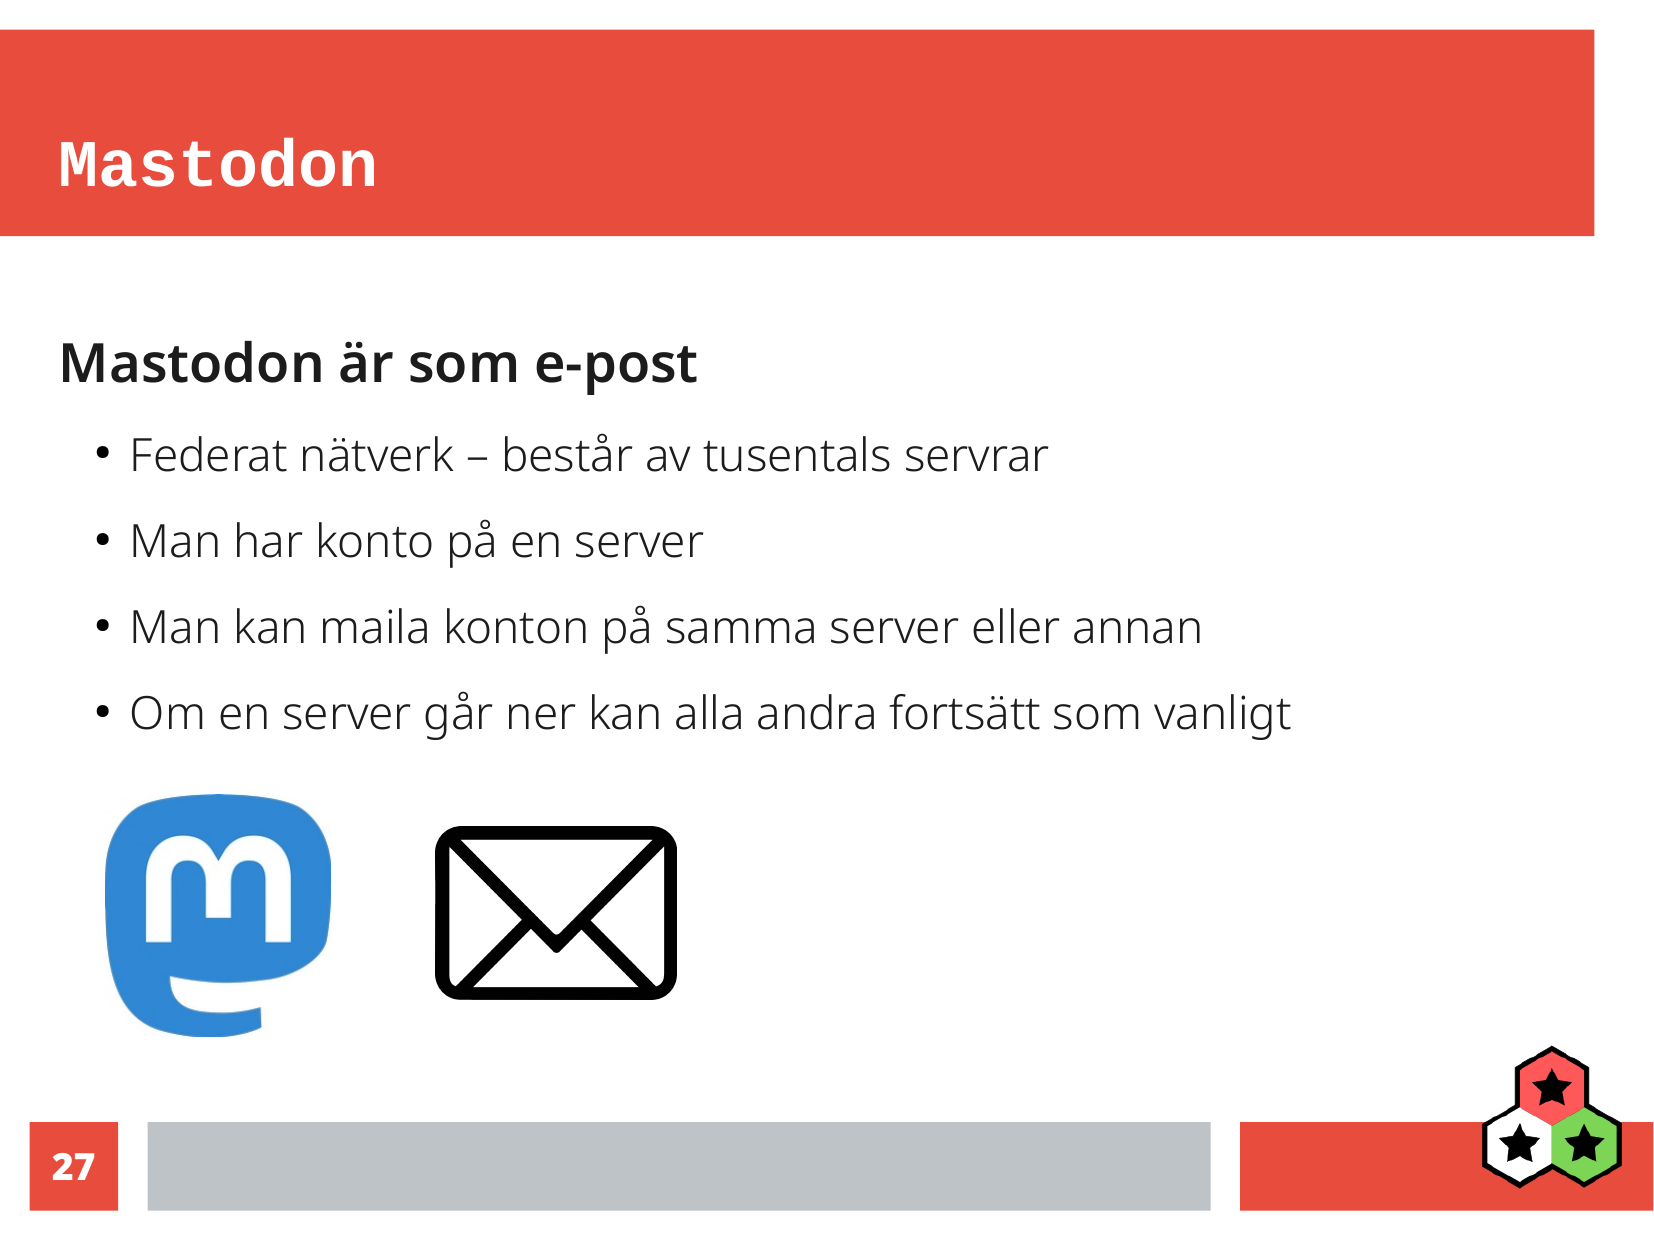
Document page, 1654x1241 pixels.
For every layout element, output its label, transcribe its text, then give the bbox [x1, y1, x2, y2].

title Mastodon [59, 59, 1595, 207]
picture [1463, 1028, 1640, 1205]
picture [435, 826, 677, 1000]
picture [105, 794, 331, 1037]
list Mastodon är som e-post Federat nätverk – består av tusentals servrar Man har konto på en server Man kan maila konton på samma server eller annan Om en server går ner kan alla andra fortsätt som vanligt [59, 324, 1565, 1093]
